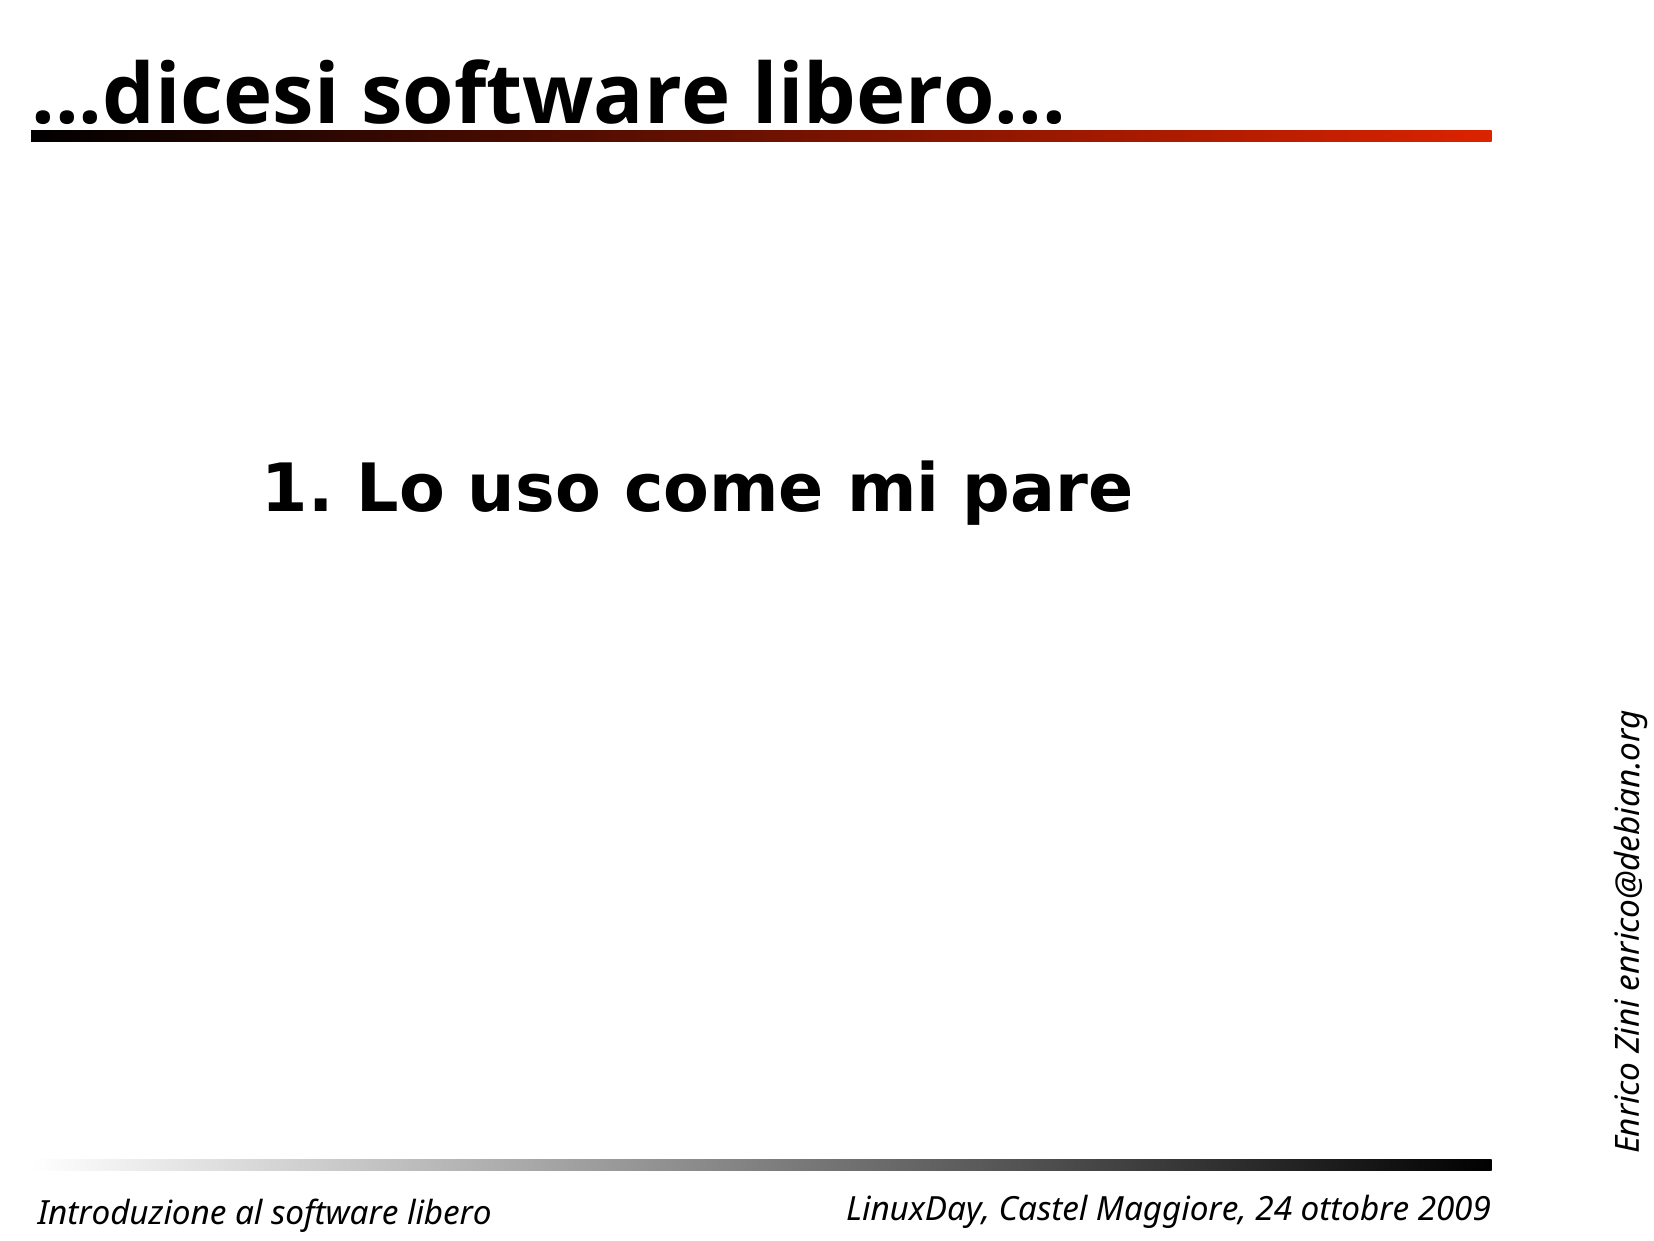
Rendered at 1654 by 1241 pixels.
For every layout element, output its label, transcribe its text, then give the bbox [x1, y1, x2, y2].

text_box 1. Lo uso come mi pare [261, 449, 1135, 528]
text_box ...dicesi software libero... [31, 34, 1438, 168]
